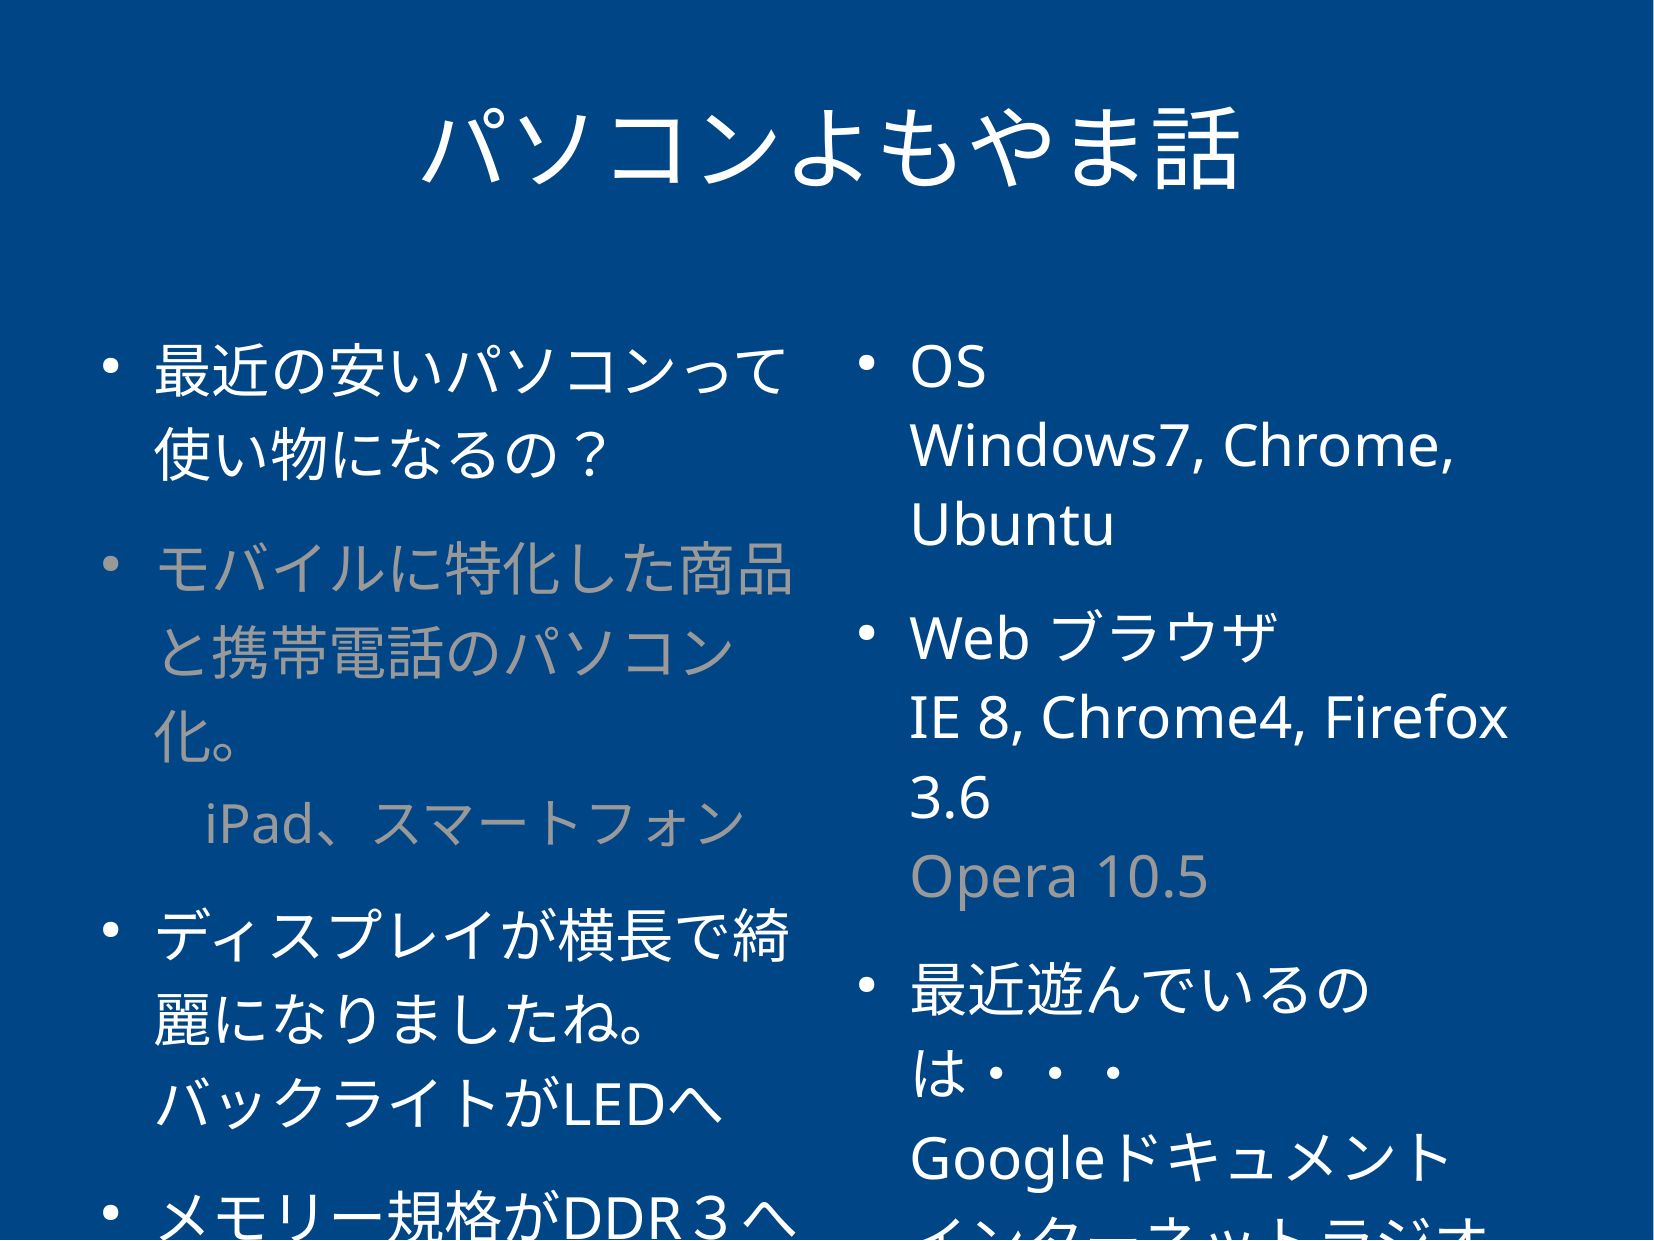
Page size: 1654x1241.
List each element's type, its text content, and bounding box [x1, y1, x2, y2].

list 最近の安いパソコンって 使い物になるの？ モバイルに特化した商品と携帯電話のパソコン化。 iPad、スマートフォン ディスプレイが横長で綺麗になりましたね。 バックライトがLEDへ メモリー規格がDDR３へ USBの規格が新しくなったのですね。 [82, 324, 809, 1182]
list OS Windows7, Chrome, Ubuntu Web ブラウザ IE 8, Chrome4, Firefox 3.6 Opera 10.5 最近遊んでいるのは・・・ Googleドキュメント インターネットラジオ PDFリーダー： PDF-XChange Viewer 無料データー保存庫： Microsoft/SkyDrive [838, 324, 1595, 1144]
title パソコンよもやま話 [88, 29, 1571, 257]
